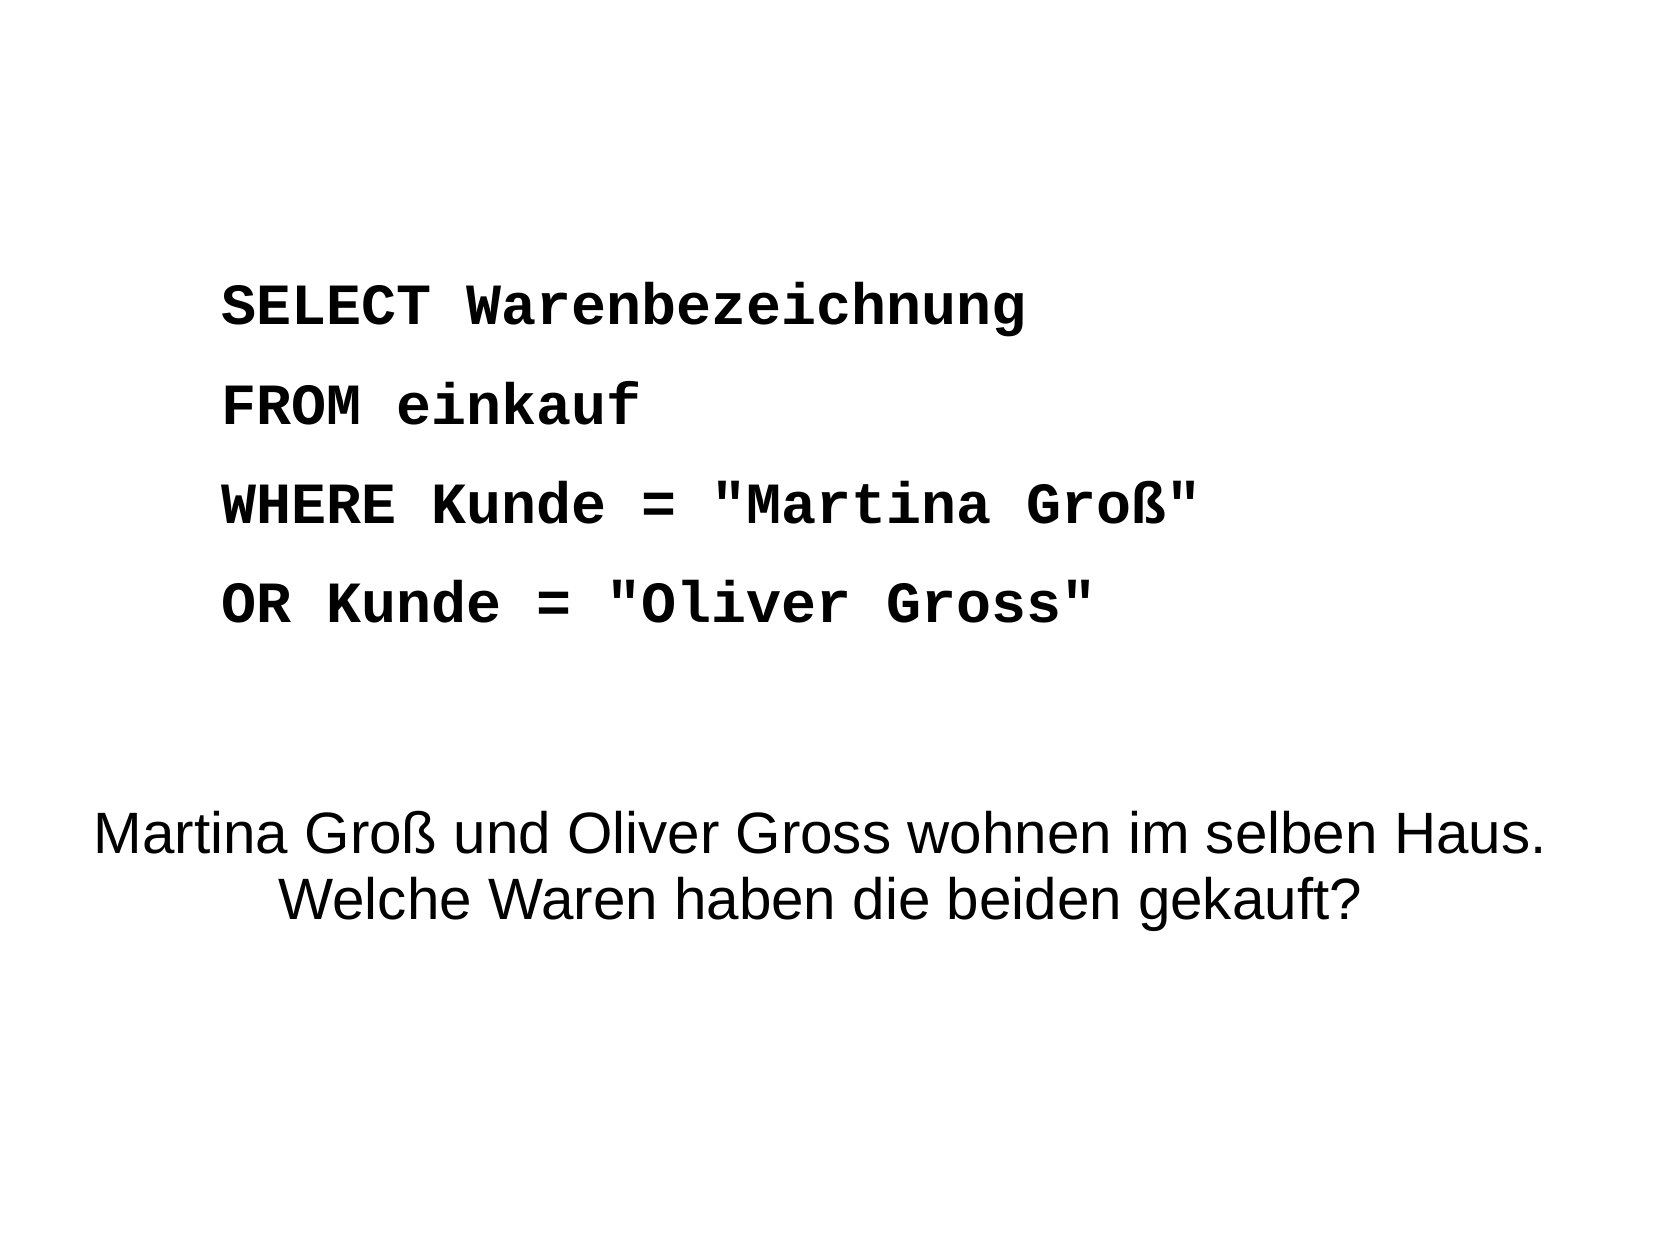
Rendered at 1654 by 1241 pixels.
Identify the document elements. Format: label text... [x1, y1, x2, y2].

text_box SELECT Warenbezeichnung FROM einkauf WHERE Kunde = "Martina Groß" OR Kunde = "Oliver Gross" [206, 236, 1565, 806]
title Martina Groß und Oliver Gross wohnen im selben Haus. Welche Waren haben die beiden gekauft? [76, 787, 1566, 945]
